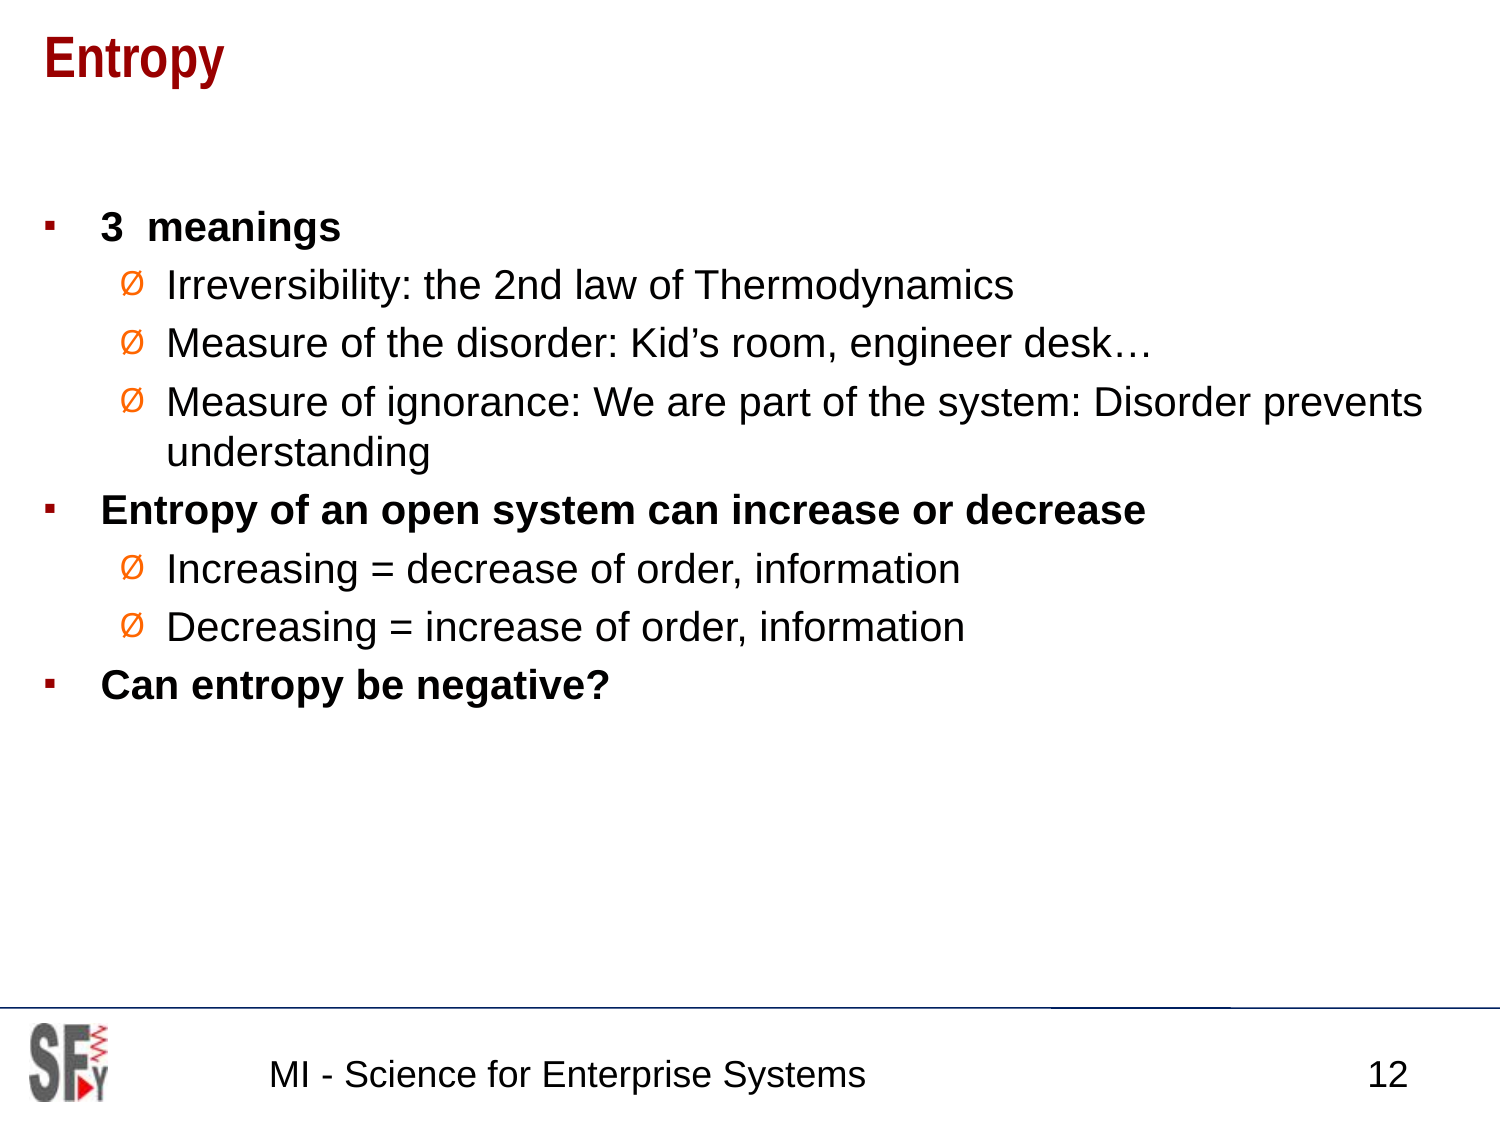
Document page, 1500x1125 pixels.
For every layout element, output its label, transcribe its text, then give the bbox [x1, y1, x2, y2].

footer MI - Science for Enterprise Systems [253, 1034, 1336, 1103]
title Entropy [29, 12, 1471, 138]
list 3 meanings Irreversibility: the 2nd law of Thermodynamics Measure of the disorder: Kid’s room, engineer desk… Measure of ignorance: We are part of the system: Disorder prevents understanding Entropy of an open system can increase or decrease Increasing = decrease of order, information Decreasing = increase of order, information Can entropy be negative? [29, 184, 1471, 988]
picture [29, 1023, 108, 1102]
slide_number <numéro> [1352, 1034, 1490, 1103]
